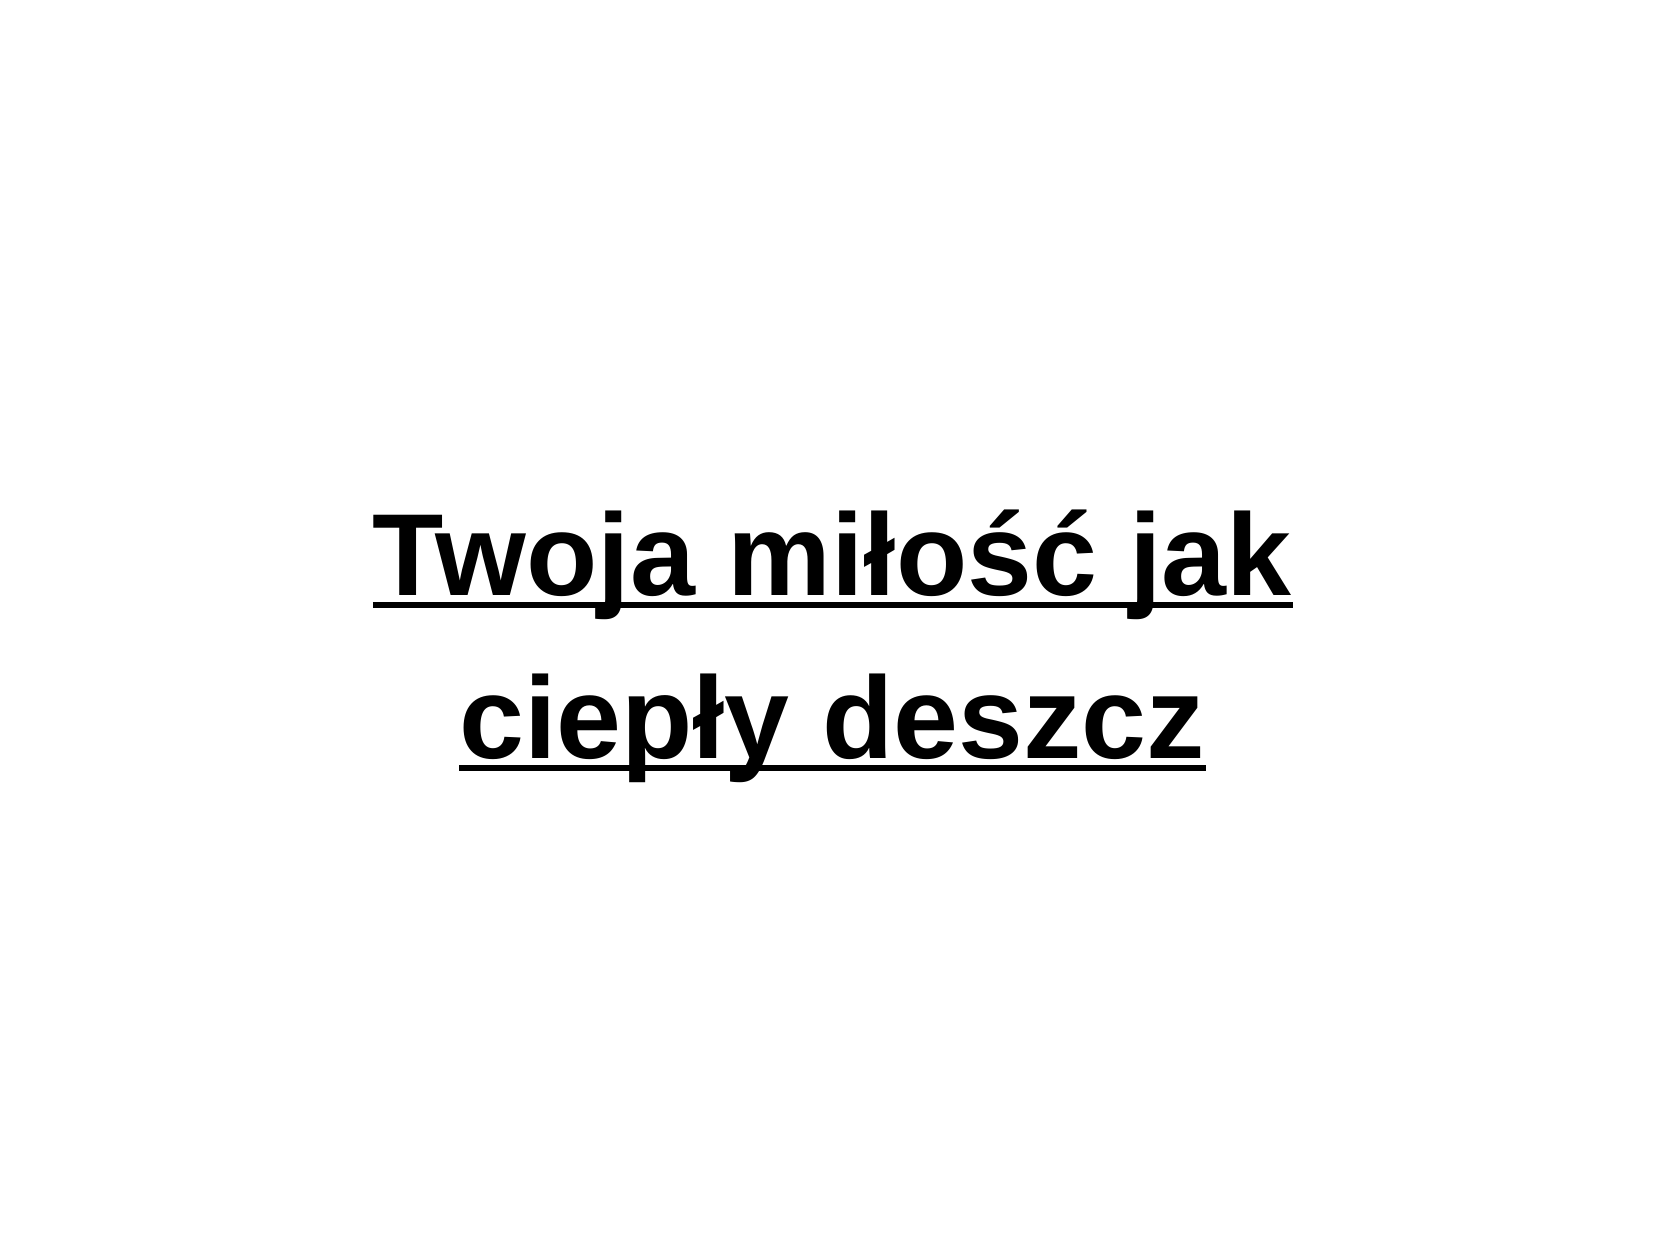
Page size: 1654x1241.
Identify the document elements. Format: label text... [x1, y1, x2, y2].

subtitle Twoja miłość jak ciepły deszcz [11, 0, 1654, 1241]
